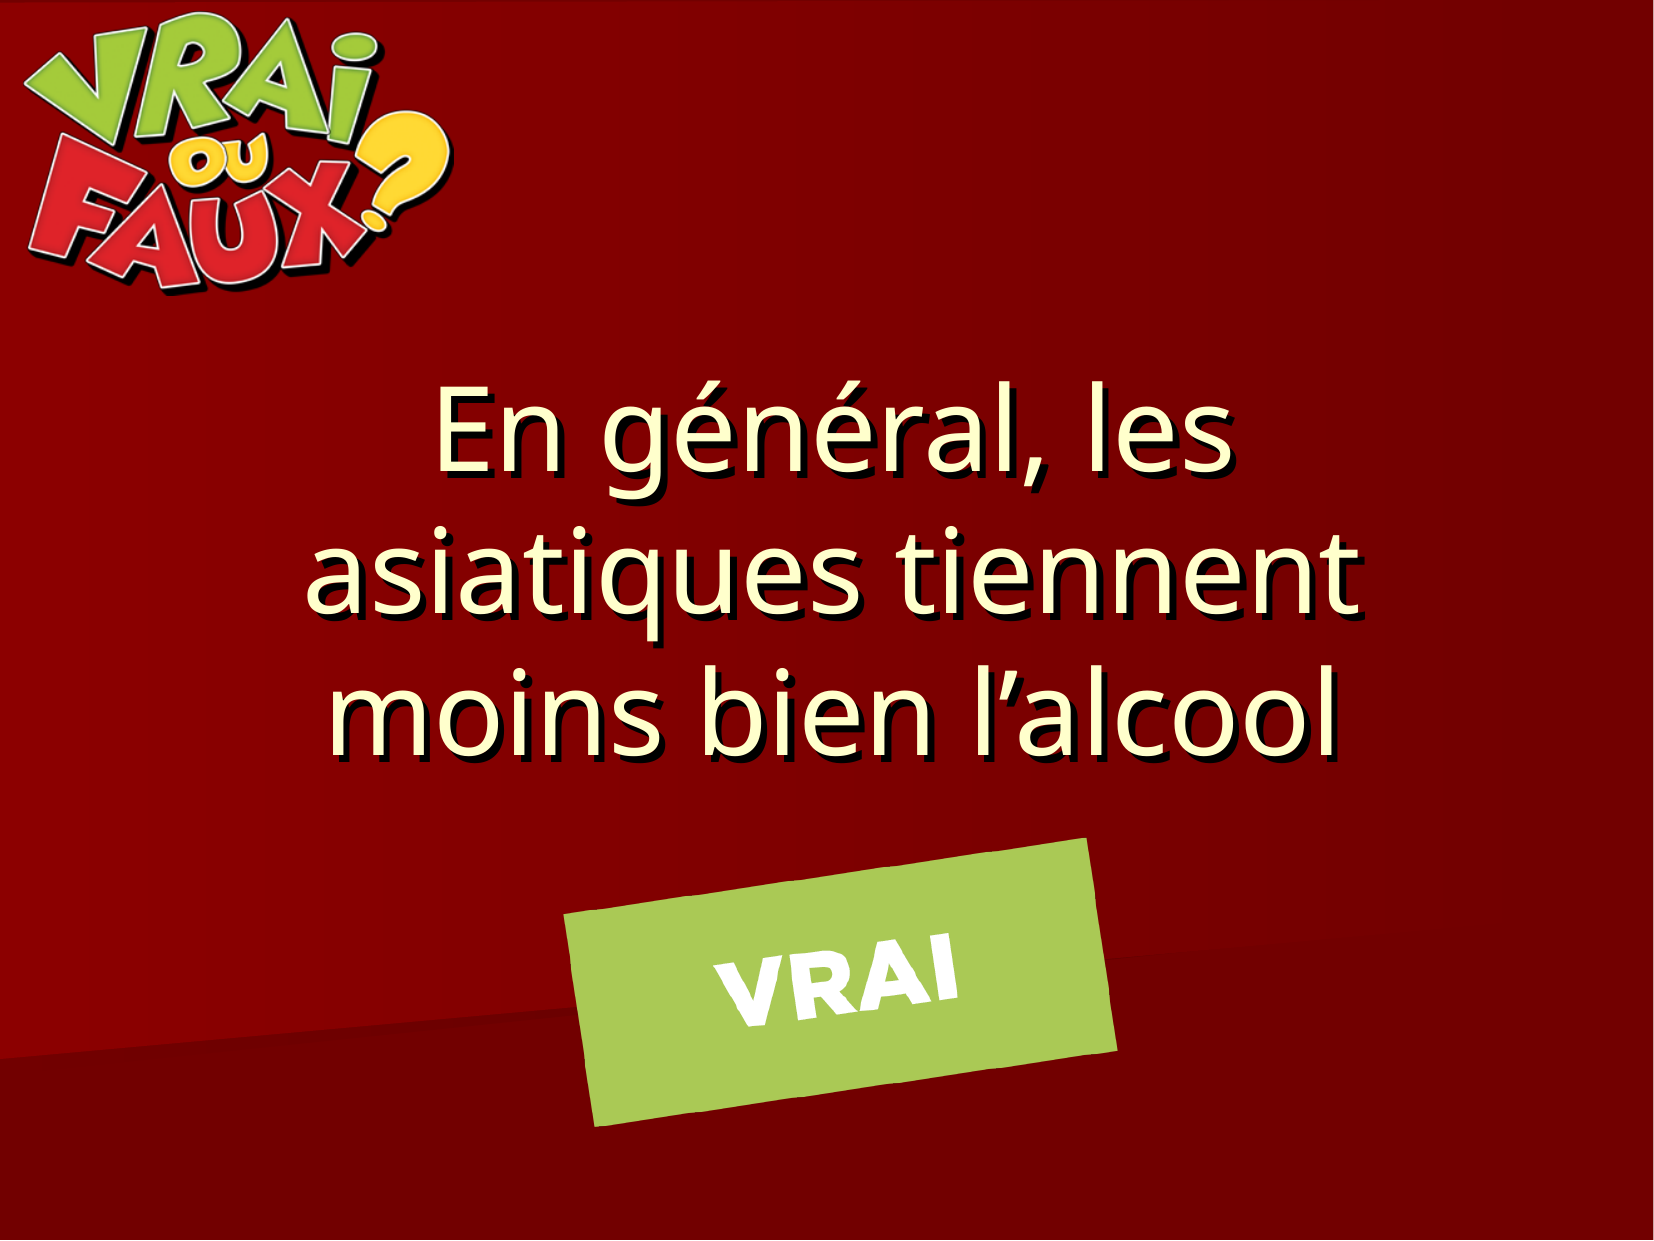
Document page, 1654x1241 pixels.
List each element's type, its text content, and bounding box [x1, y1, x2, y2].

title En général, les asiatiques tiennent moins bien l’alcool [129, 346, 1536, 787]
picture [23, 11, 454, 296]
picture [543, 794, 1137, 1170]
